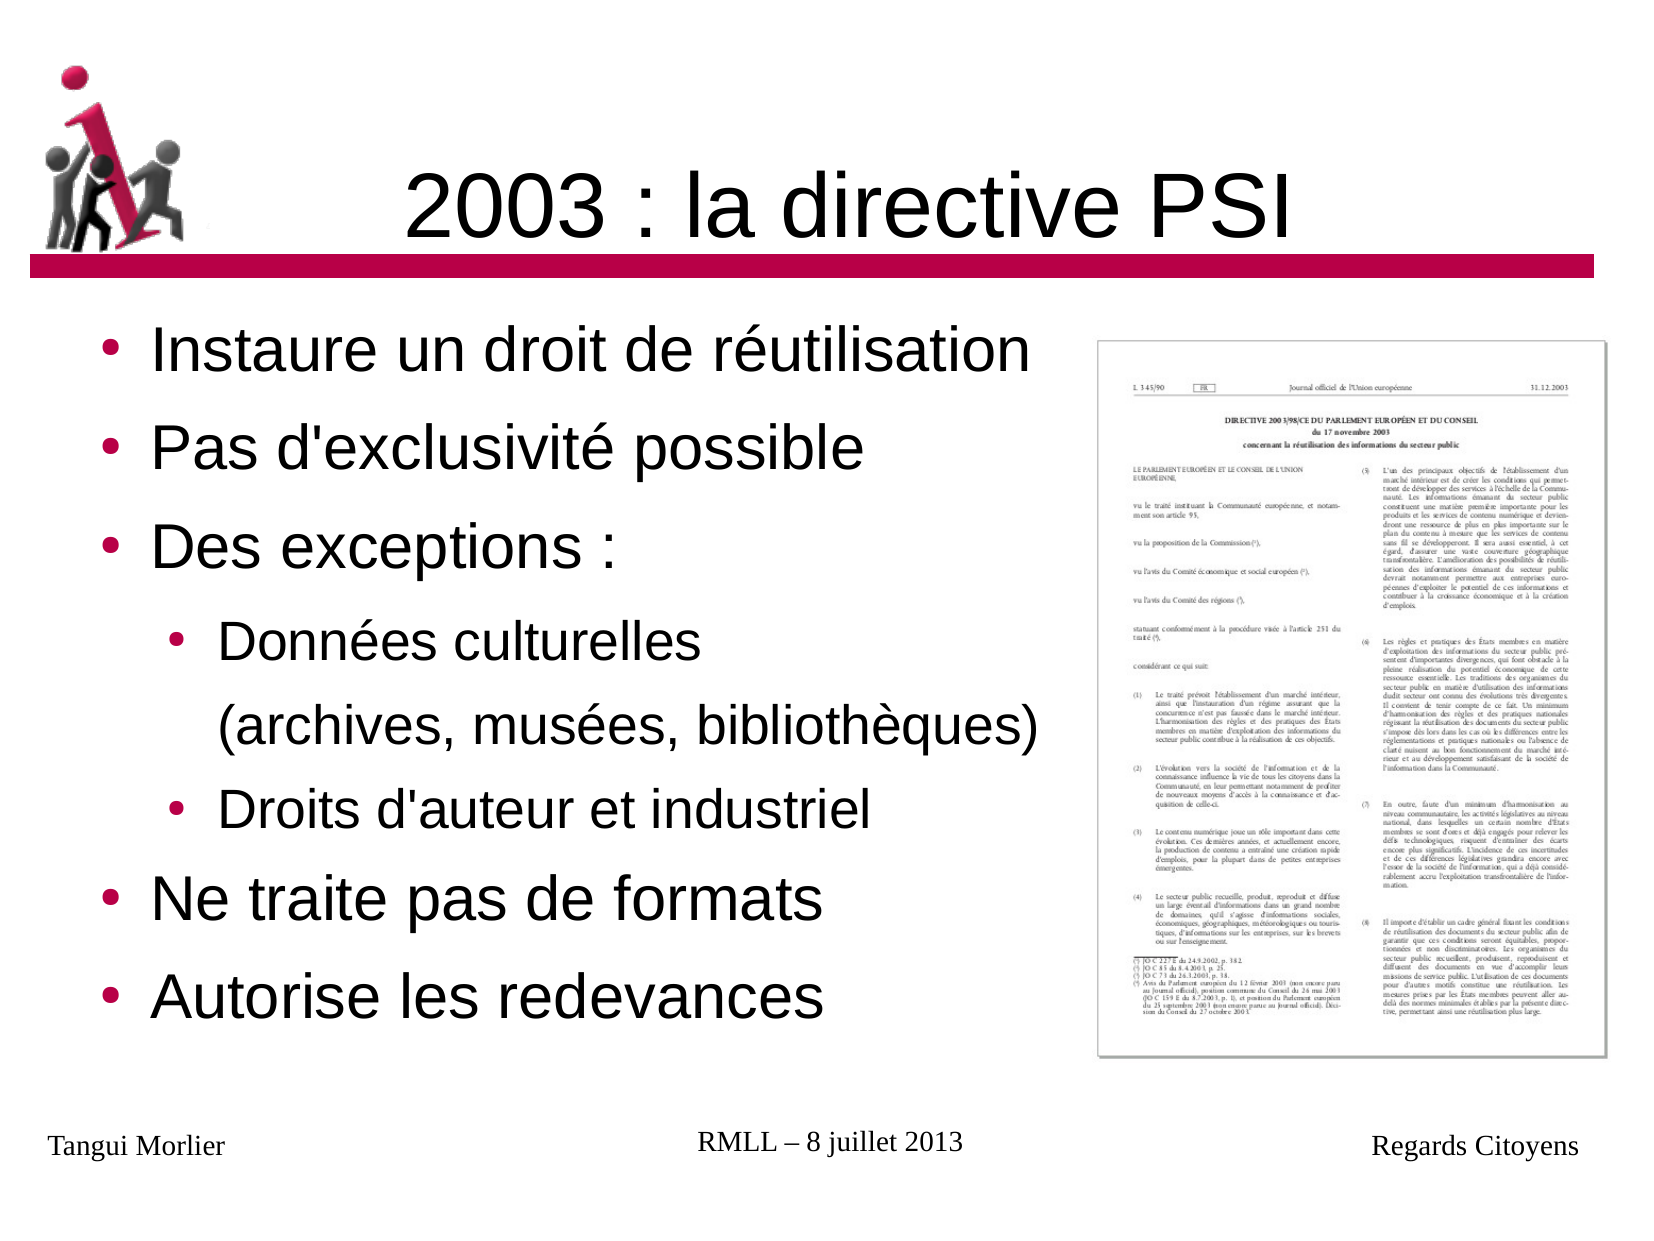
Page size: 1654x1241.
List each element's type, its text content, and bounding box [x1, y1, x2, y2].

picture [29, 60, 210, 254]
title 2003 : la directive PSI [106, 102, 1595, 310]
list Instaure un droit de réutilisation Pas d'exclusivité possible Des exceptions : Données culturelles (archives, musées, bibliothèques) Droits d'auteur et industriel Ne traite pas de formats Autorise les redevances [82, 313, 1571, 1034]
picture [1092, 335, 1614, 1063]
